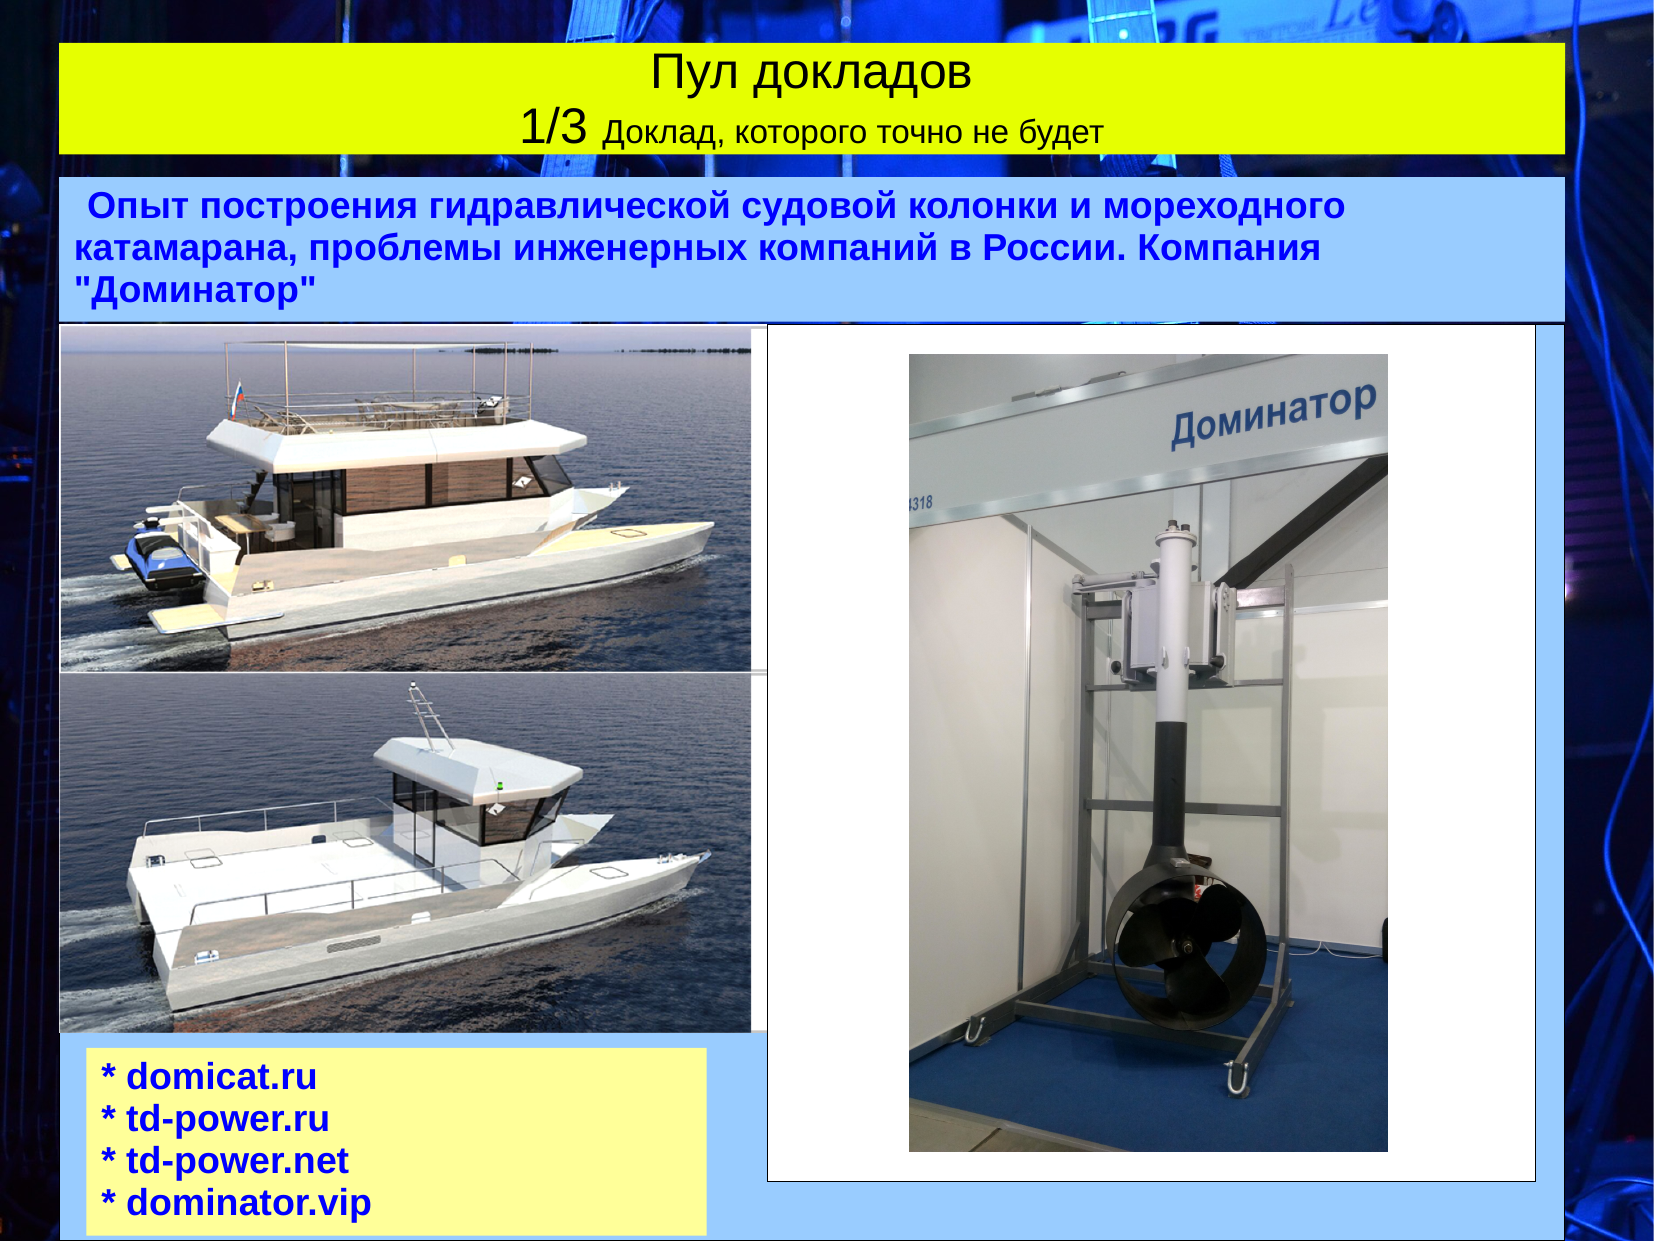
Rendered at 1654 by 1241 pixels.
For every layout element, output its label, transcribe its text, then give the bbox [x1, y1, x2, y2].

picture [909, 354, 1388, 1152]
text_box * domicat.ru * td-power.ru * td-power.net * dominator.vip [86, 1047, 707, 1236]
text_box Опыт построения гидравлической судовой колонки и мореходного катамарана, проблемы инженерных компаний в России. Компания "Доминатор" [59, 177, 1565, 322]
picture [0, 0, 1654, 1241]
title Пул докладов 1/3 Доклад, которого точно не будет [59, 42, 1566, 155]
text_box [59, 324, 1565, 1241]
